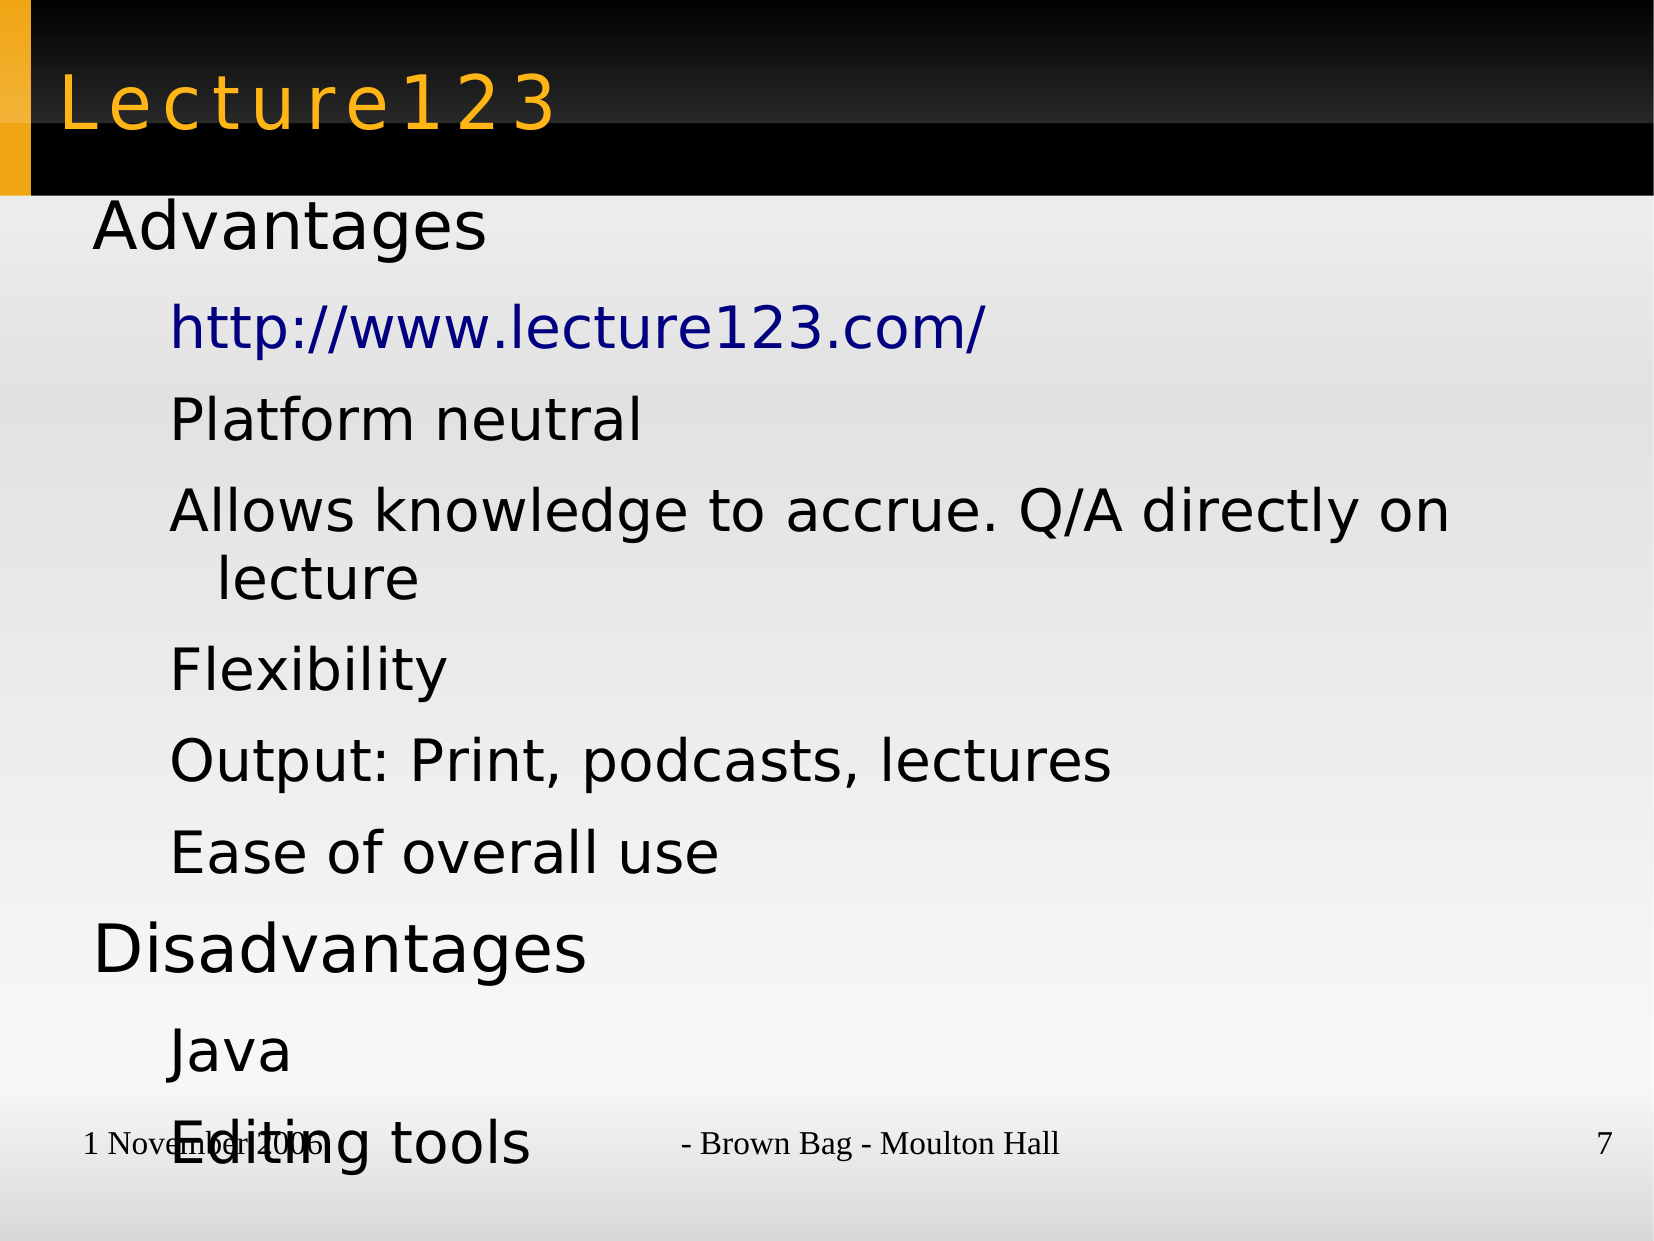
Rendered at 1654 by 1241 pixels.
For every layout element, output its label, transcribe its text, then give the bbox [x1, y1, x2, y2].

picture [0, 0, 1654, 1241]
title Lecture123 [59, 29, 1270, 178]
list Advantages http://www.lecture123.com/ Platform neutral Allows knowledge to accrue. Q/A directly on lecture Flexibility Output: Print, podcasts, lectures Ease of overall use Disadvantages Java Editing tools [75, 187, 1538, 1178]
